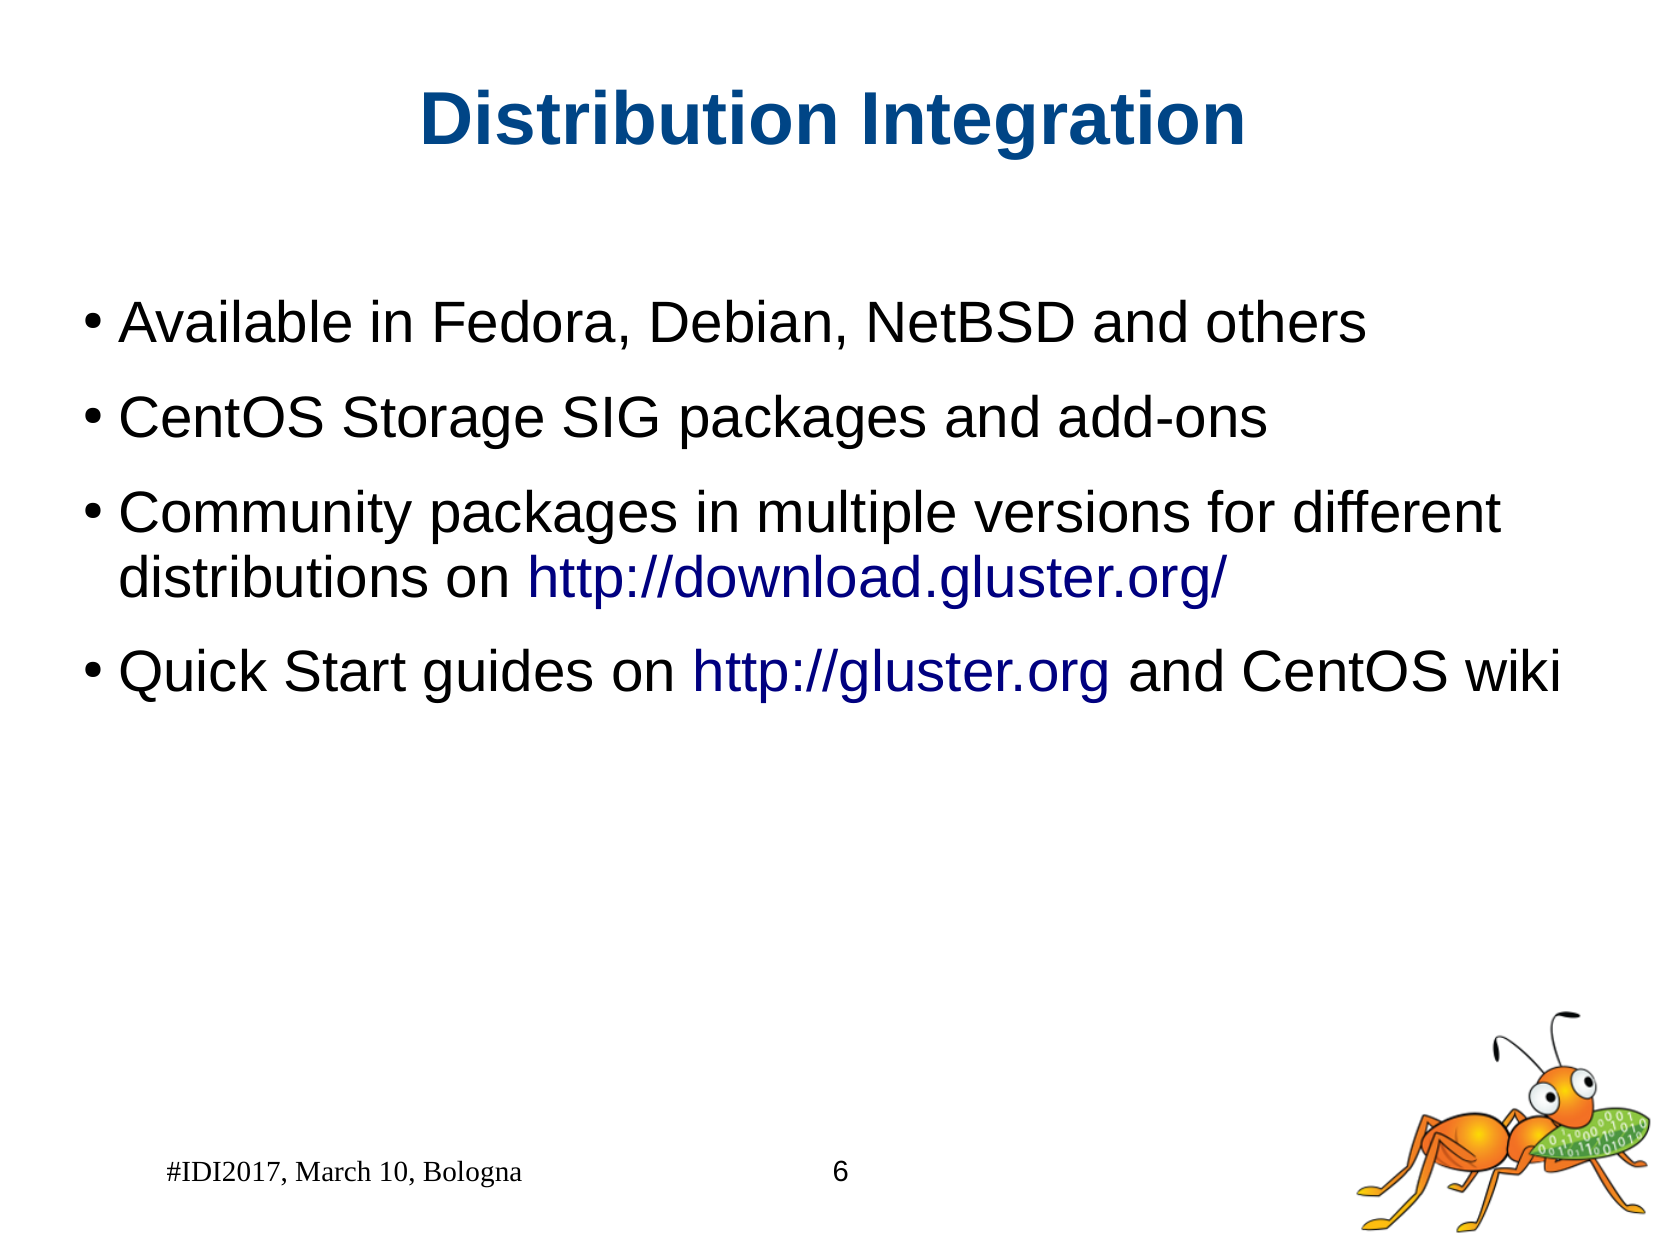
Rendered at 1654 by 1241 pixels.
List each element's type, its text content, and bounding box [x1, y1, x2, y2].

title Distribution Integration [90, 15, 1579, 223]
picture [1353, 1009, 1654, 1235]
list Available in Fedora, Debian, NetBSD and others CentOS Storage SIG packages and add-ons Community packages in multiple versions for different distributions on http://download.gluster.org/ Quick Start guides on http://gluster.org and CentOS wiki [82, 290, 1571, 1010]
